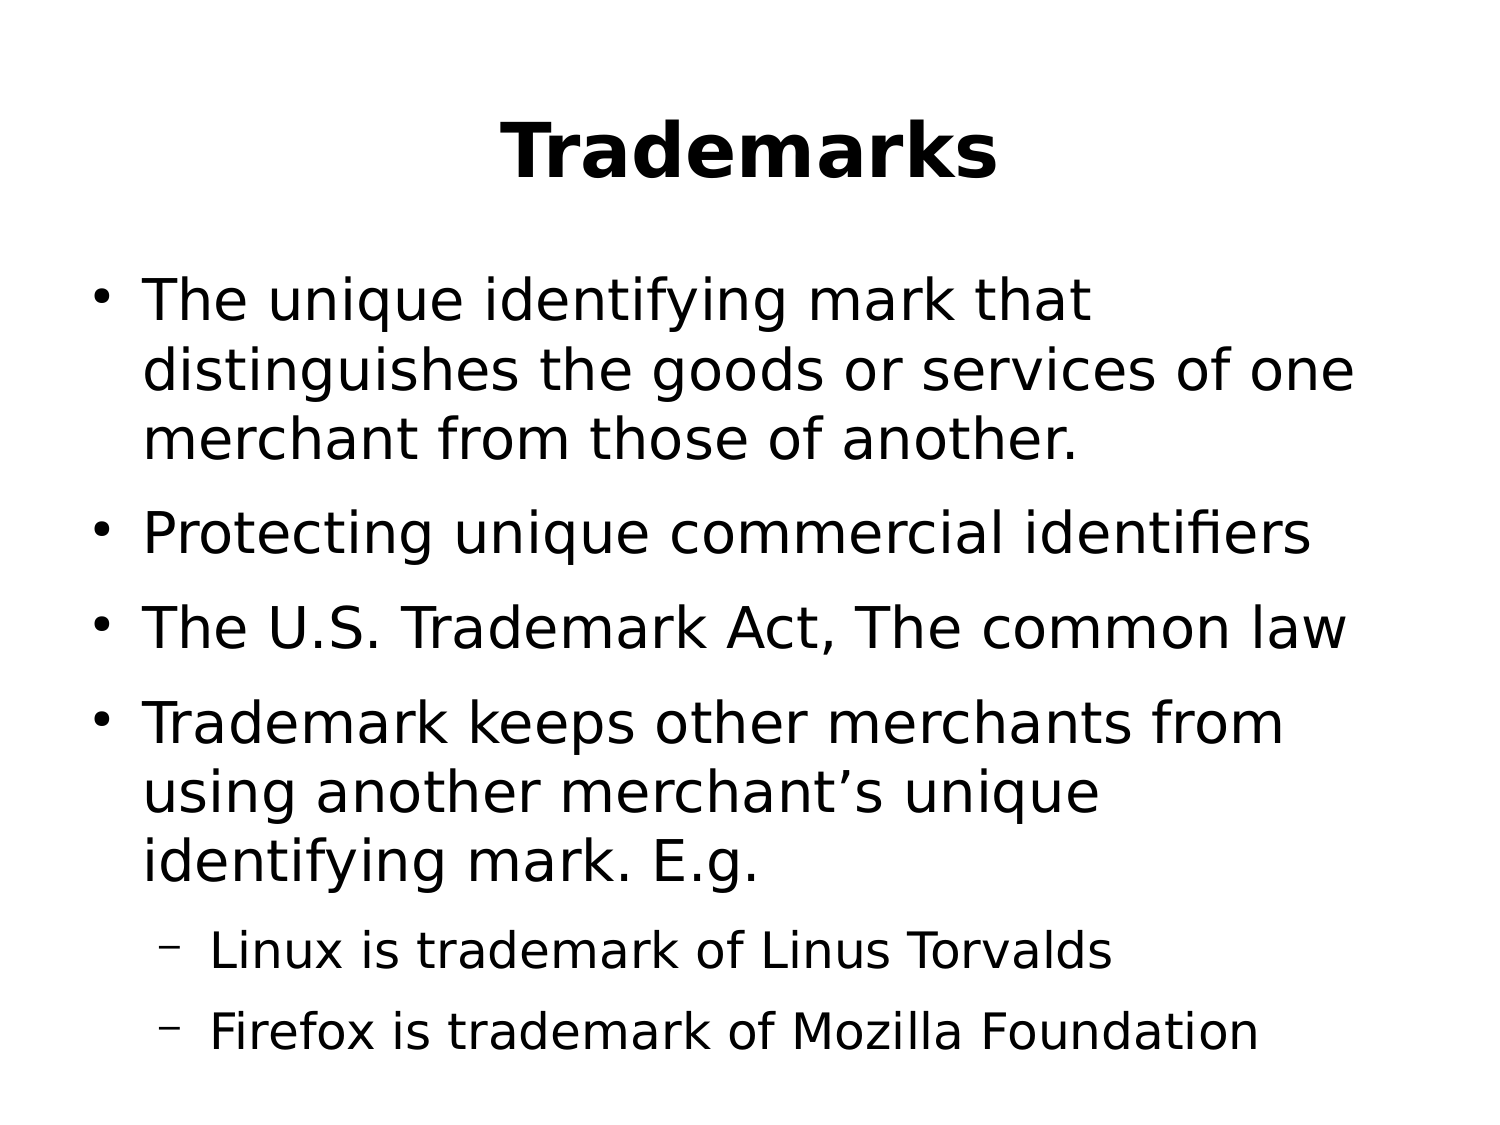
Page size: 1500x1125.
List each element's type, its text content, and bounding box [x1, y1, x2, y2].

list The unique identifying mark that distinguishes the goods or services of one merchant from those of another. Protecting unique commercial identifiers The U.S. Trademark Act, The common law Trademark keeps other merchants from using another merchant’s unique identifying mark. E.g. Linux is trademark of Linus Torvalds Firefox is trademark of Mozilla Foundation [75, 263, 1425, 1063]
title Trademarks [75, 68, 1425, 201]
